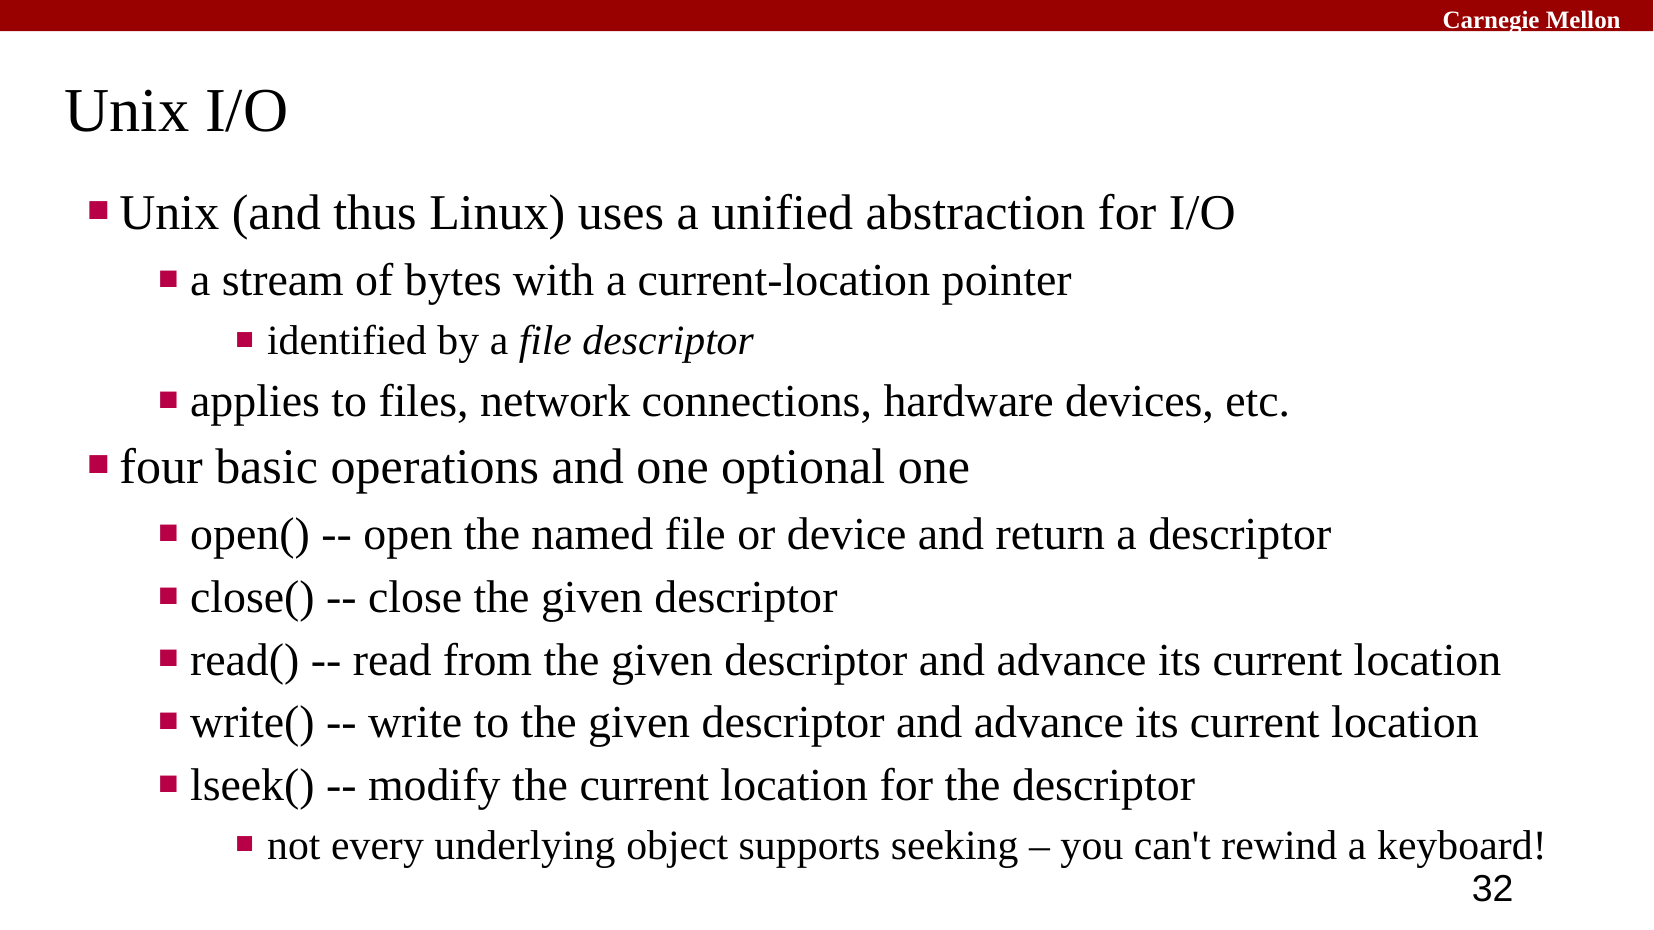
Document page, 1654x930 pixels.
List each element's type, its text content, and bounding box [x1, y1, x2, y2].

list Unix (and thus Linux) uses a unified abstraction for I/O a stream of bytes with a current-location pointer identified by a file descriptor applies to files, network connections, hardware devices, etc. four basic operations and one optional one open() -- open the named file or device and return a descriptor close() -- close the given descriptor read() -- read from the given descriptor and advance its current location write() -- write to the given descriptor and advance its current location lseek() -- modify the current location for the descriptor not every underlying object supports seeking – you can't rewind a keyboard! [71, 184, 1576, 886]
title Unix I/O [64, 58, 1576, 163]
